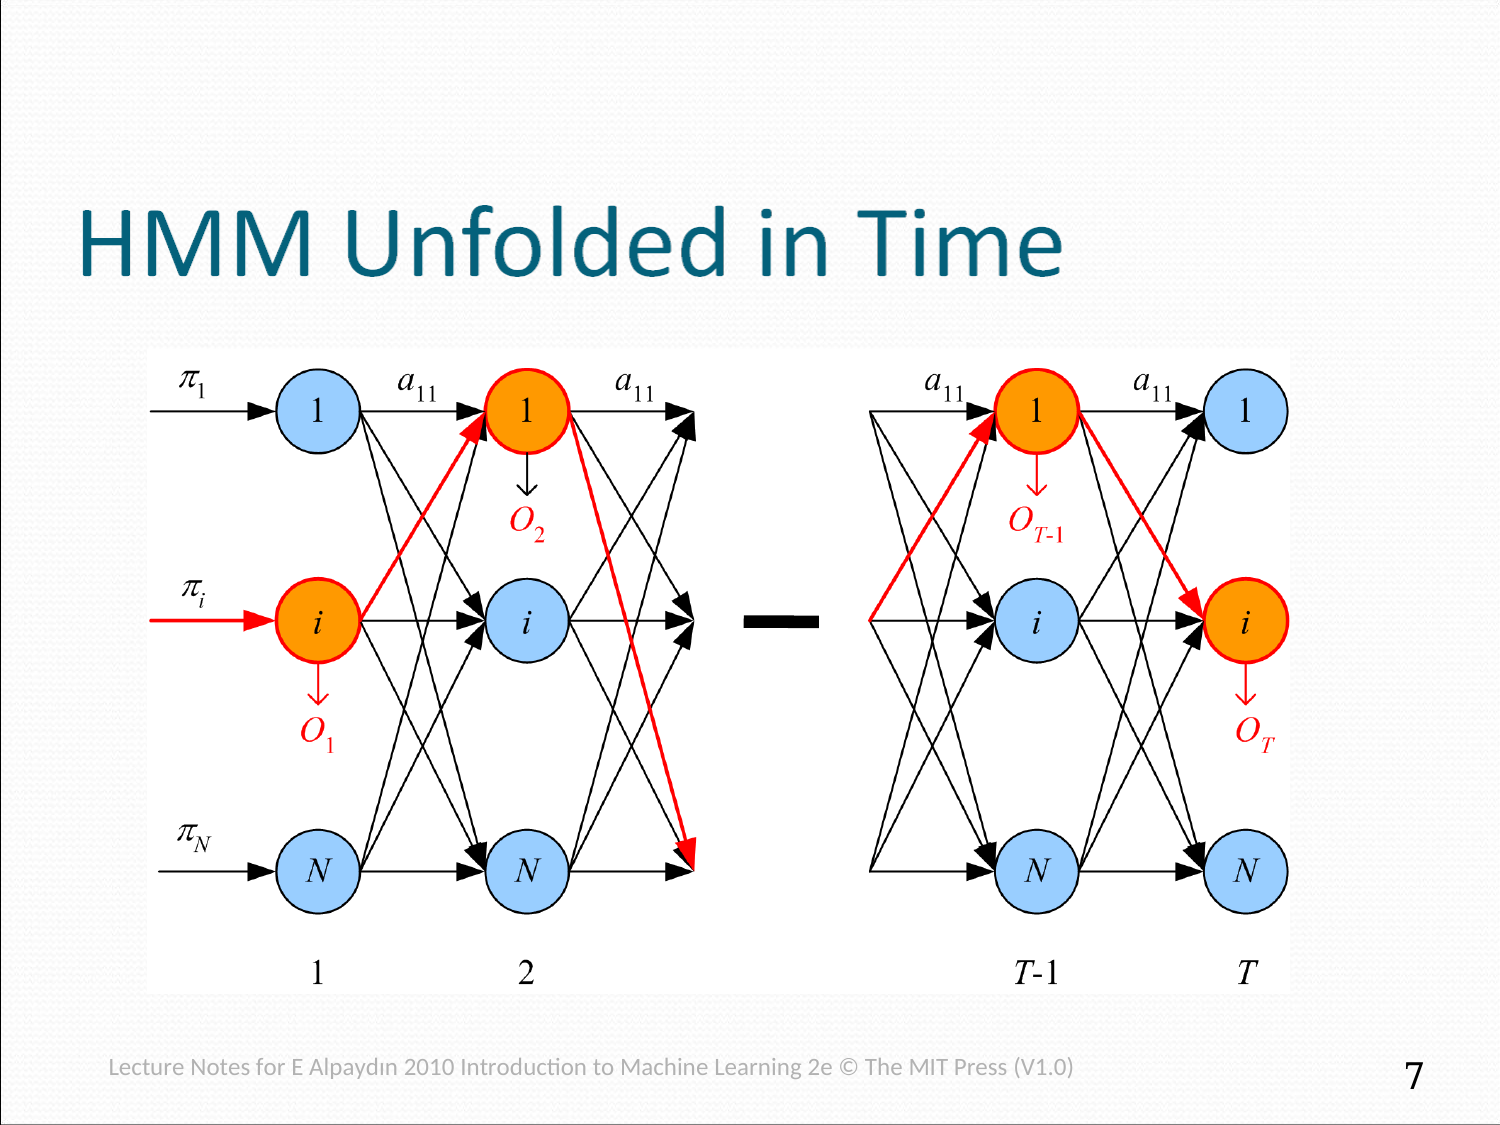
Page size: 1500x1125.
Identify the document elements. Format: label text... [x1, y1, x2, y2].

text_box <number> [1299, 1042, 1426, 1103]
text_box Lecture Notes for E Alpaydın 2010 Introduction to Machine Learning 2e © The MIT Press (V1.0) [93, 1042, 1254, 1103]
picture [0, 0, 1500, 1125]
